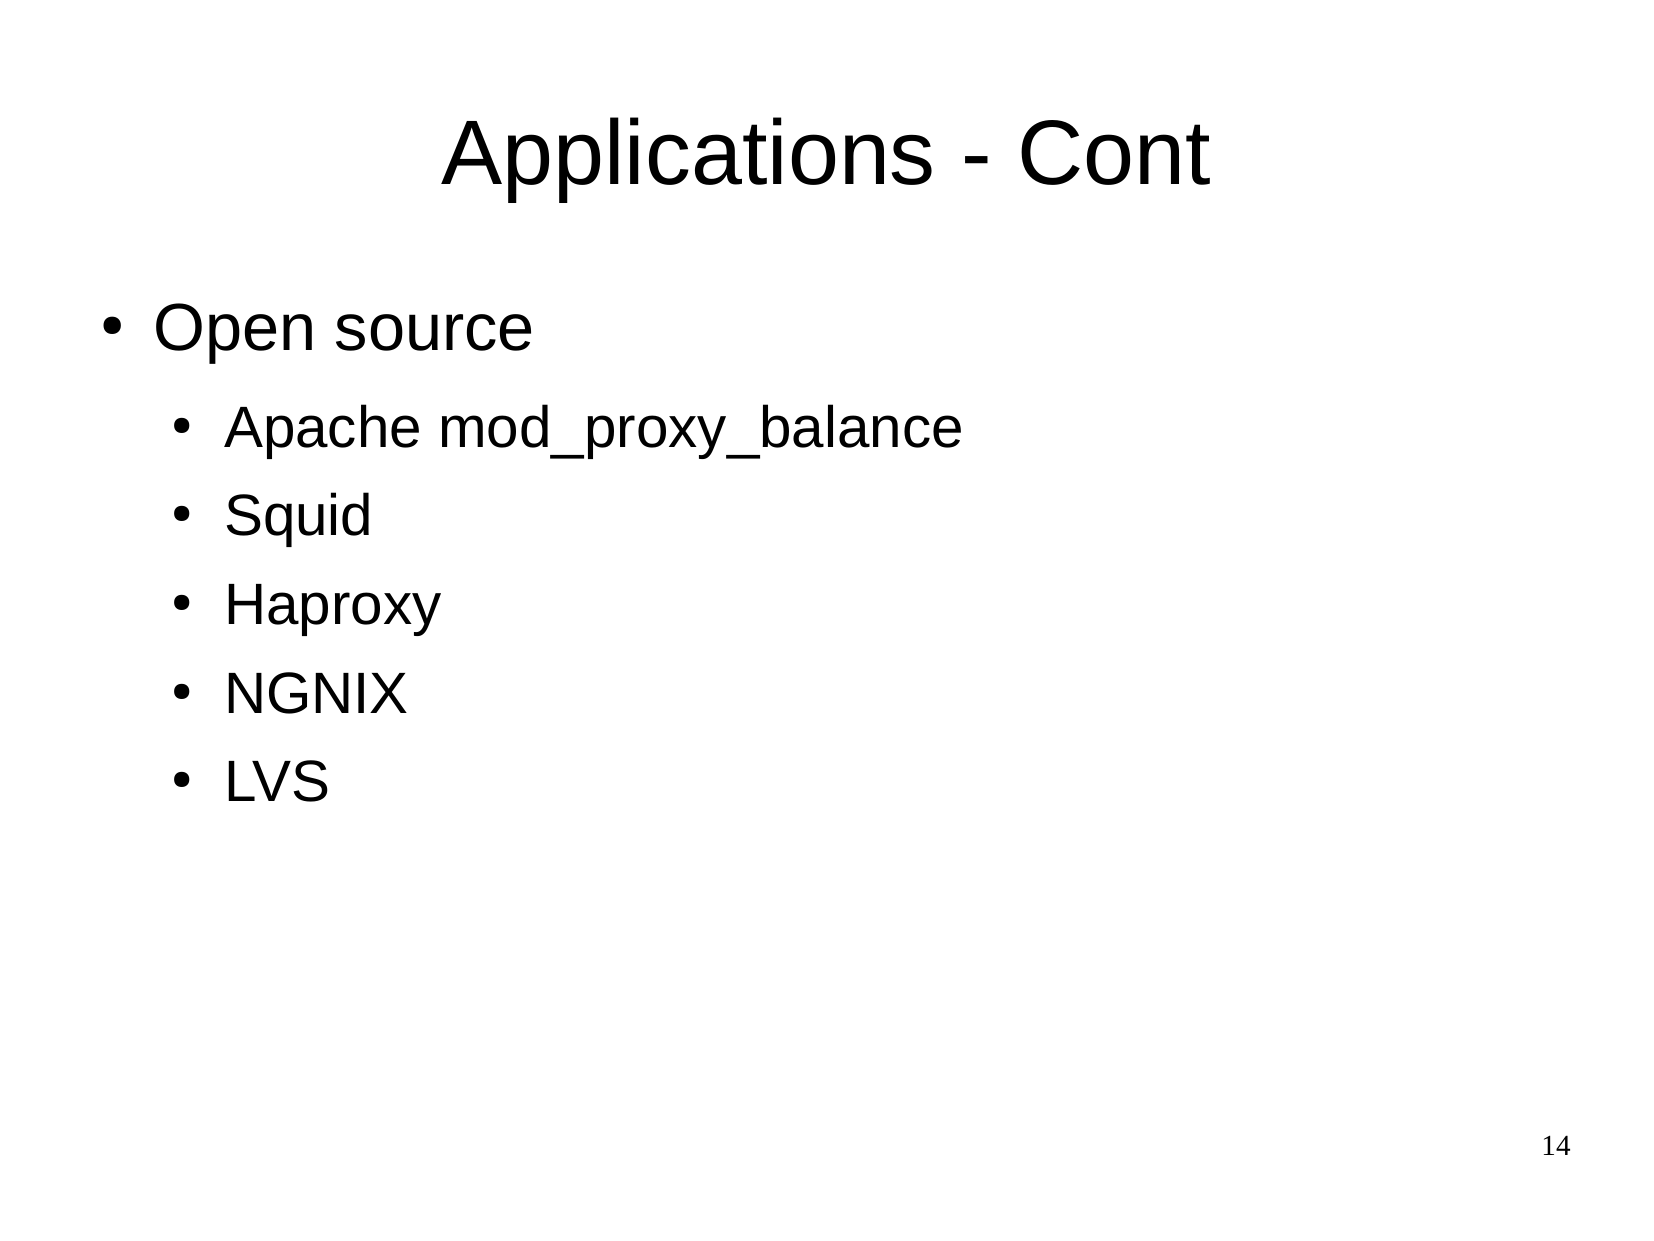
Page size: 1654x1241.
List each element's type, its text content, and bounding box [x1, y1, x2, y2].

title Applications - Cont [82, 49, 1571, 257]
list Open source Apache mod_proxy_balance Squid Haproxy NGNIX LVS [82, 290, 1571, 1109]
